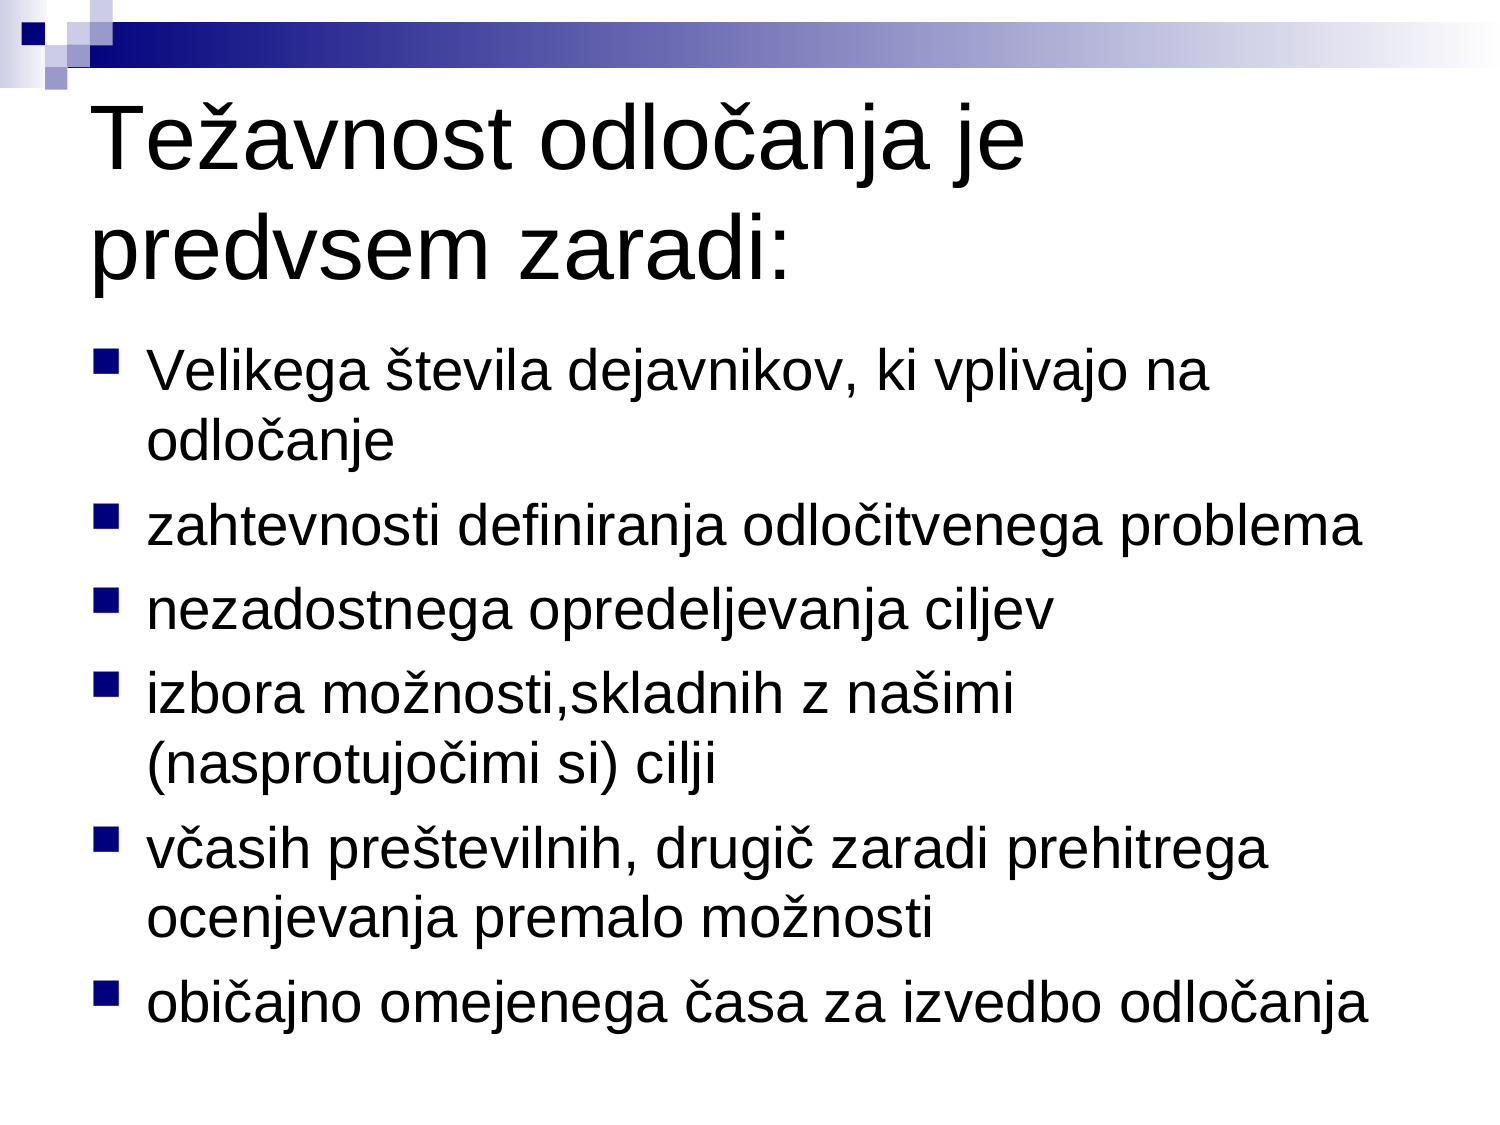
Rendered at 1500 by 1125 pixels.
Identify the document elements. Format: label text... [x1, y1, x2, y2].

title Težavnost odločanja je predvsem zaradi: [75, 69, 1426, 306]
list Velikega števila dejavnikov, ki vplivajo na odločanje zahtevnosti definiranja odločitvenega problema nezadostnega opredeljevanja ciljev izbora možnosti,skladnih z našimi (nasprotujočimi si) cilji včasih preštevilnih, drugič zaradi prehitrega ocenjevanja premalo možnosti običajno omejenega časa za izvedbo odločanja [75, 324, 1426, 1125]
